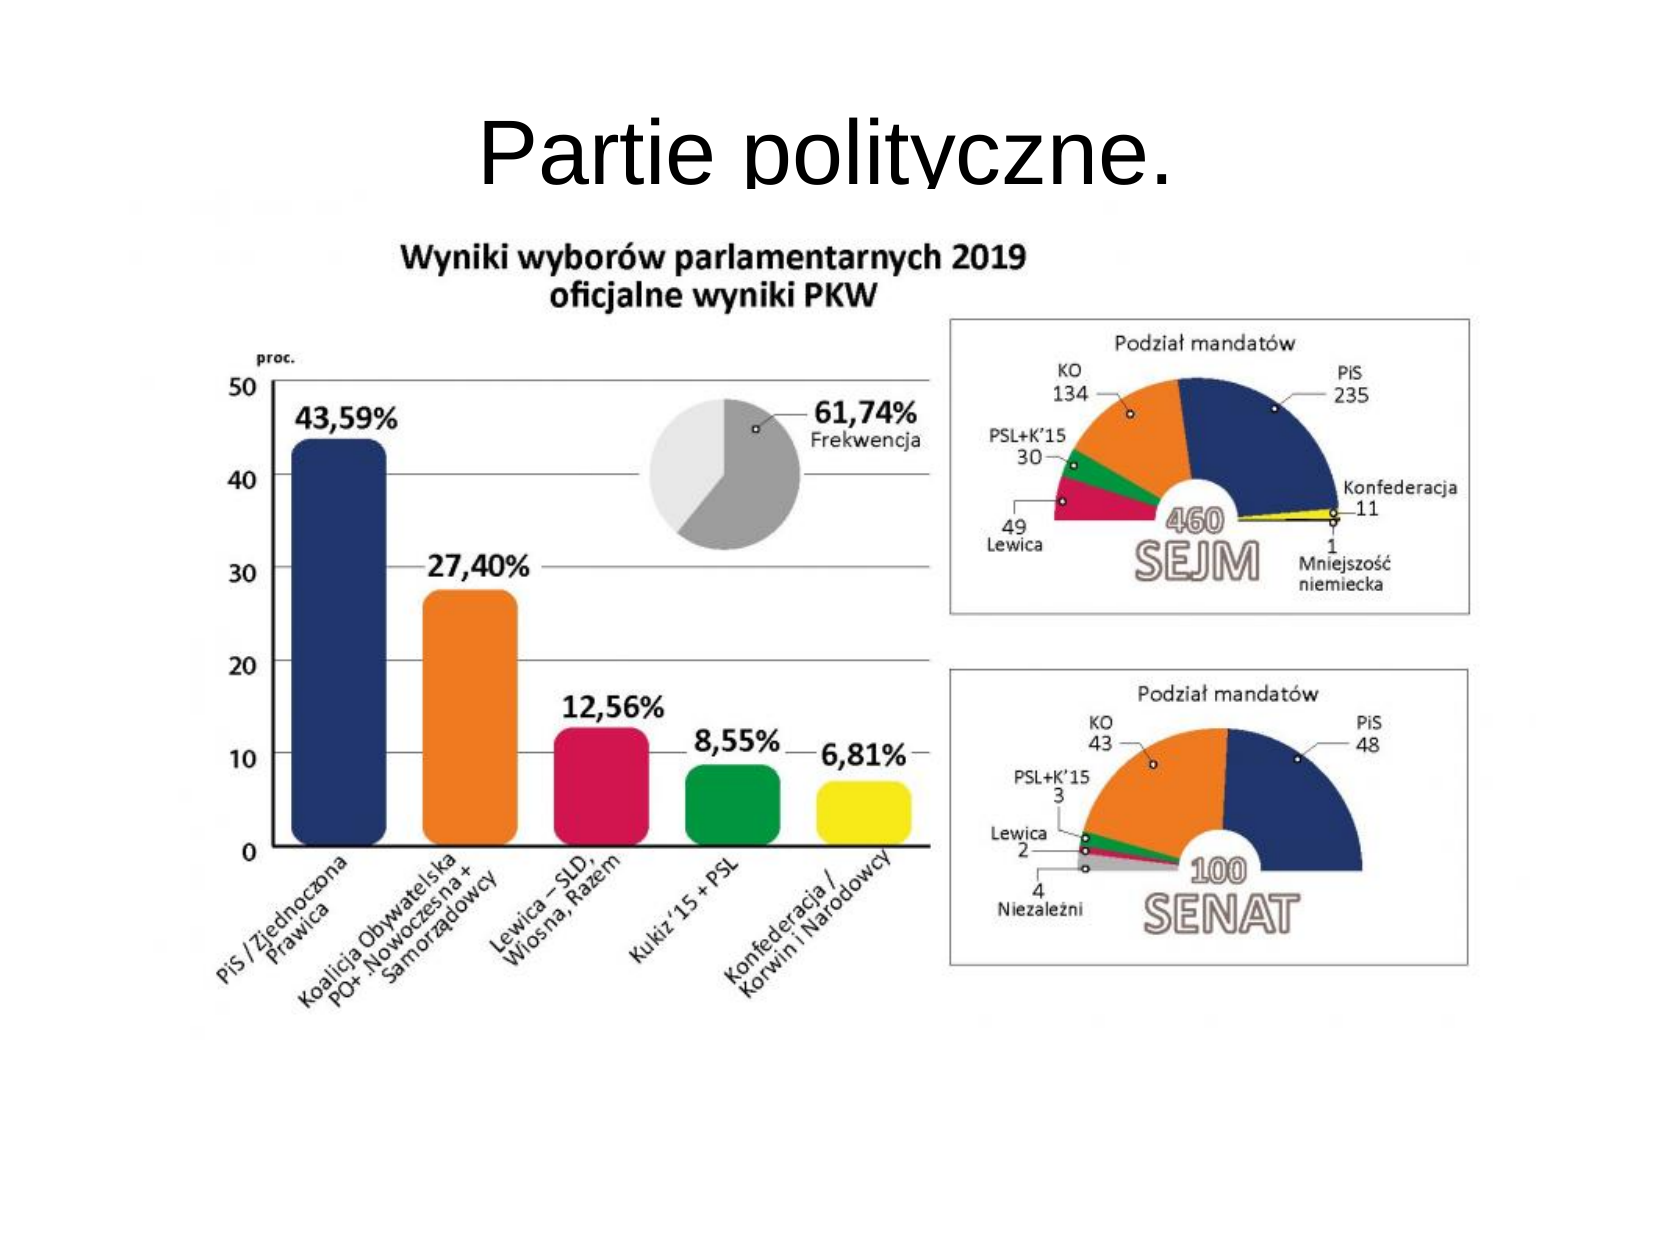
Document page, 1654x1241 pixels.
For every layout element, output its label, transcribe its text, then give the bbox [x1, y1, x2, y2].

picture [129, 189, 1536, 1057]
title Partie polityczne. [82, 49, 1571, 257]
